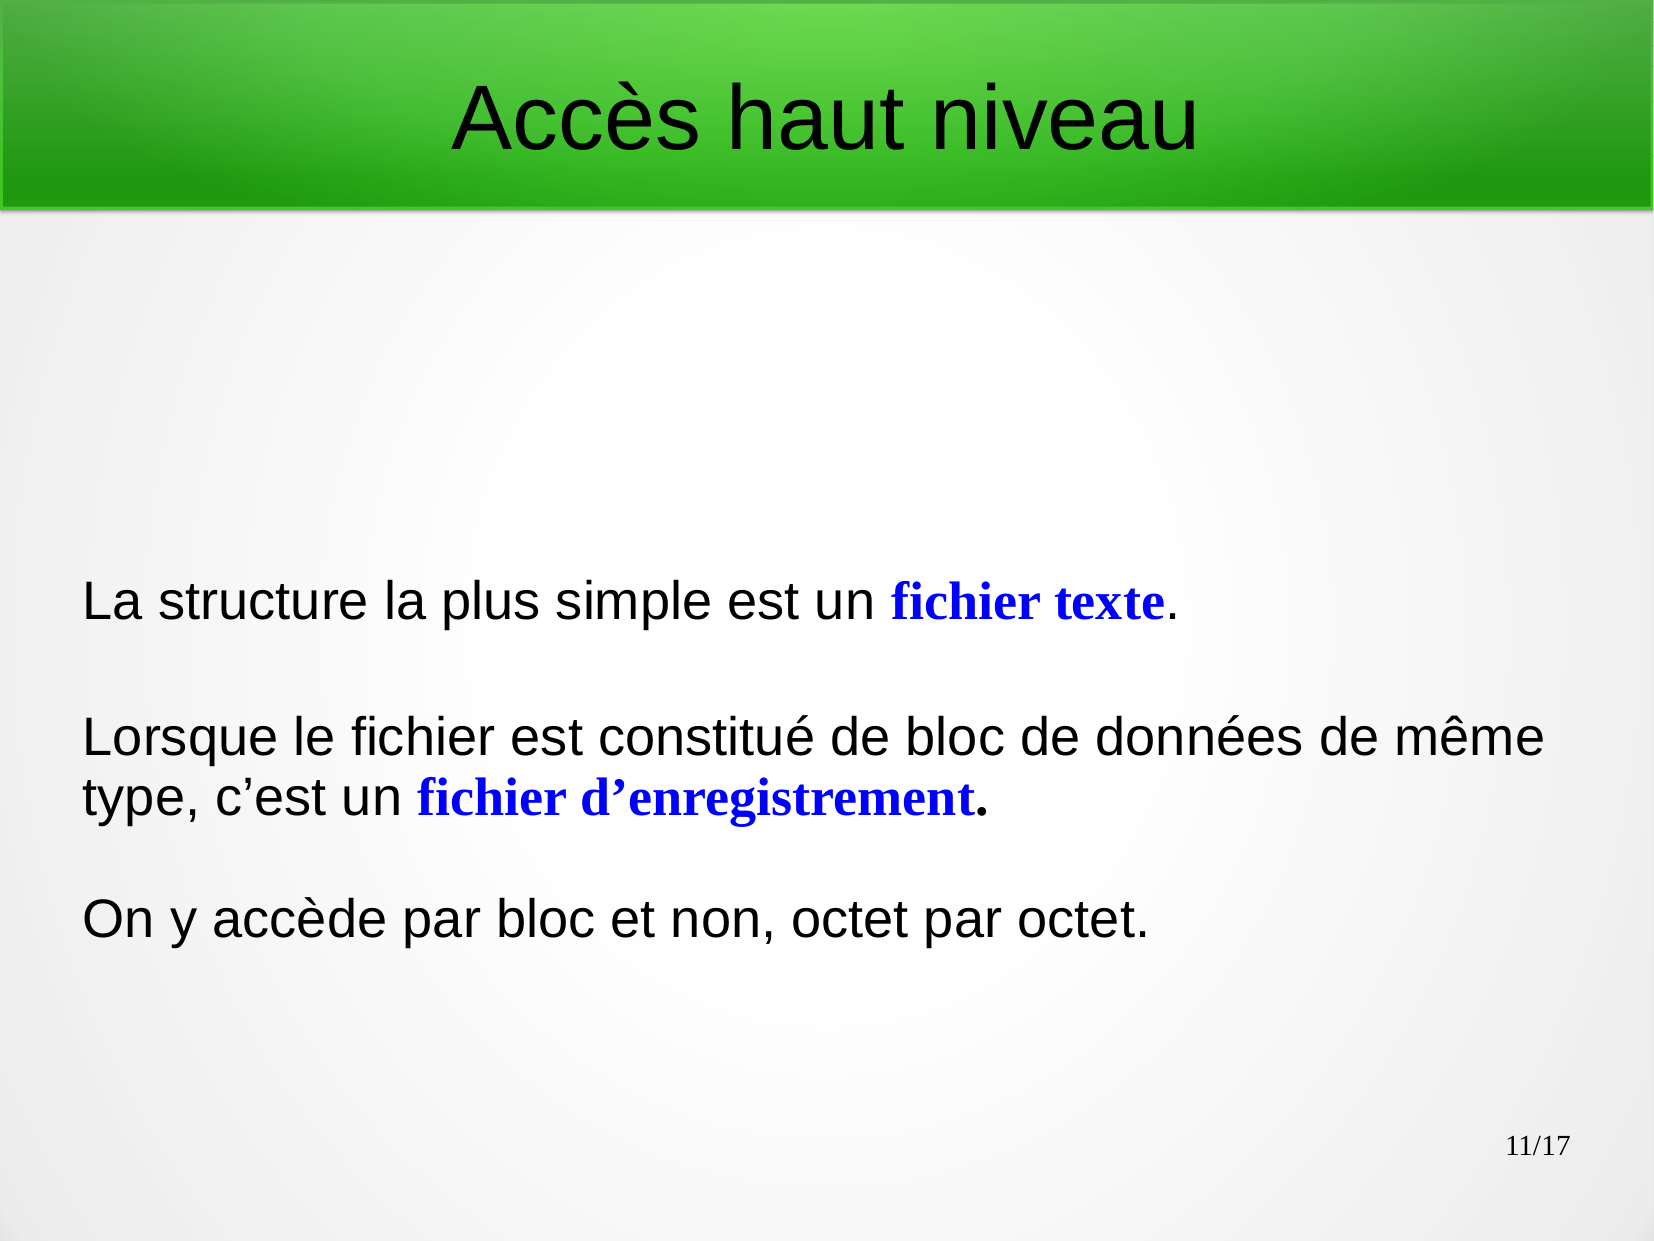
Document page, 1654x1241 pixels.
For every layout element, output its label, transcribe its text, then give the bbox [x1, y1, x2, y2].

subtitle La structure la plus simple est un fichier texte. Lorsque le fichier est constitué de bloc de données de même type, c’est un fichier d’enregistrement. On y accède par bloc et non, octet par octet. [82, 297, 1571, 1101]
title Accès haut niveau [82, 47, 1571, 189]
